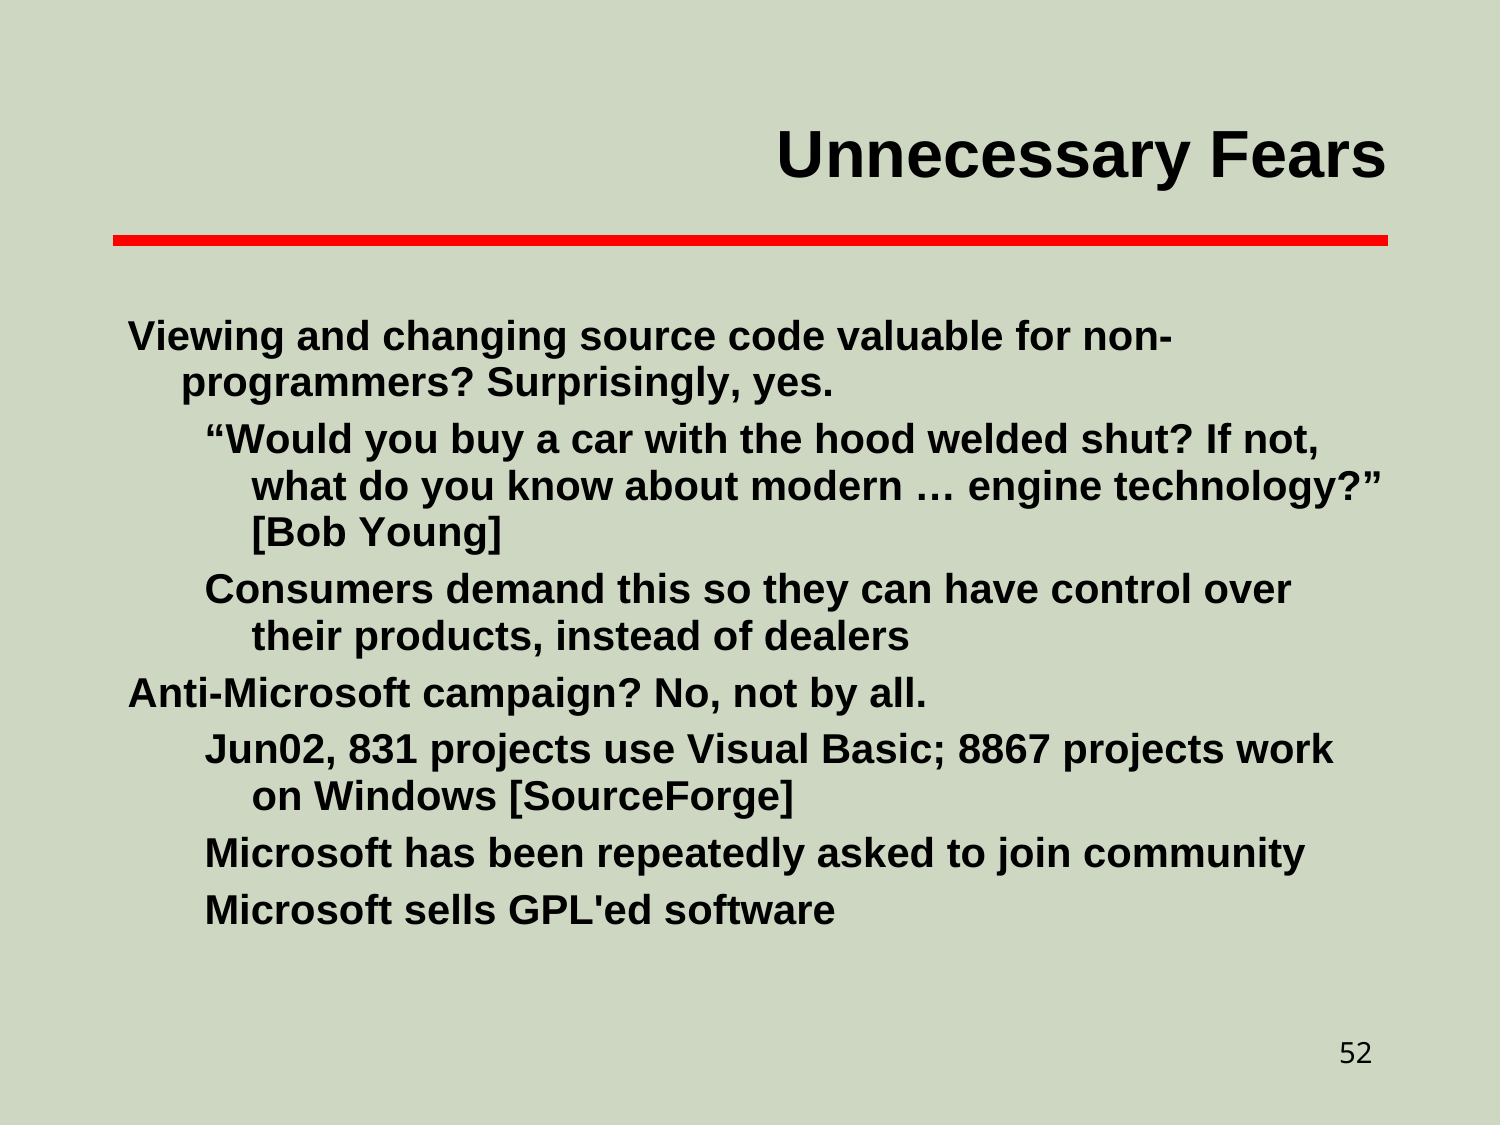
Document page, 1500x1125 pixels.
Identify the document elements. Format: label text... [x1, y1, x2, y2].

title Unnecessary Fears [337, 85, 1388, 224]
list Viewing and changing source code valuable for non-programmers? Surprisingly, yes. “Would you buy a car with the hood welded shut? If not, what do you know about modern … engine technology?” [Bob Young] Consumers demand this so they can have control over their products, instead of dealers Anti-Microsoft campaign? No, not by all. Jun02, 831 projects use Visual Basic; 8867 projects work on Windows [SourceForge] Microsoft has been repeatedly asked to join community Microsoft sells GPL'ed software [110, 312, 1391, 1105]
